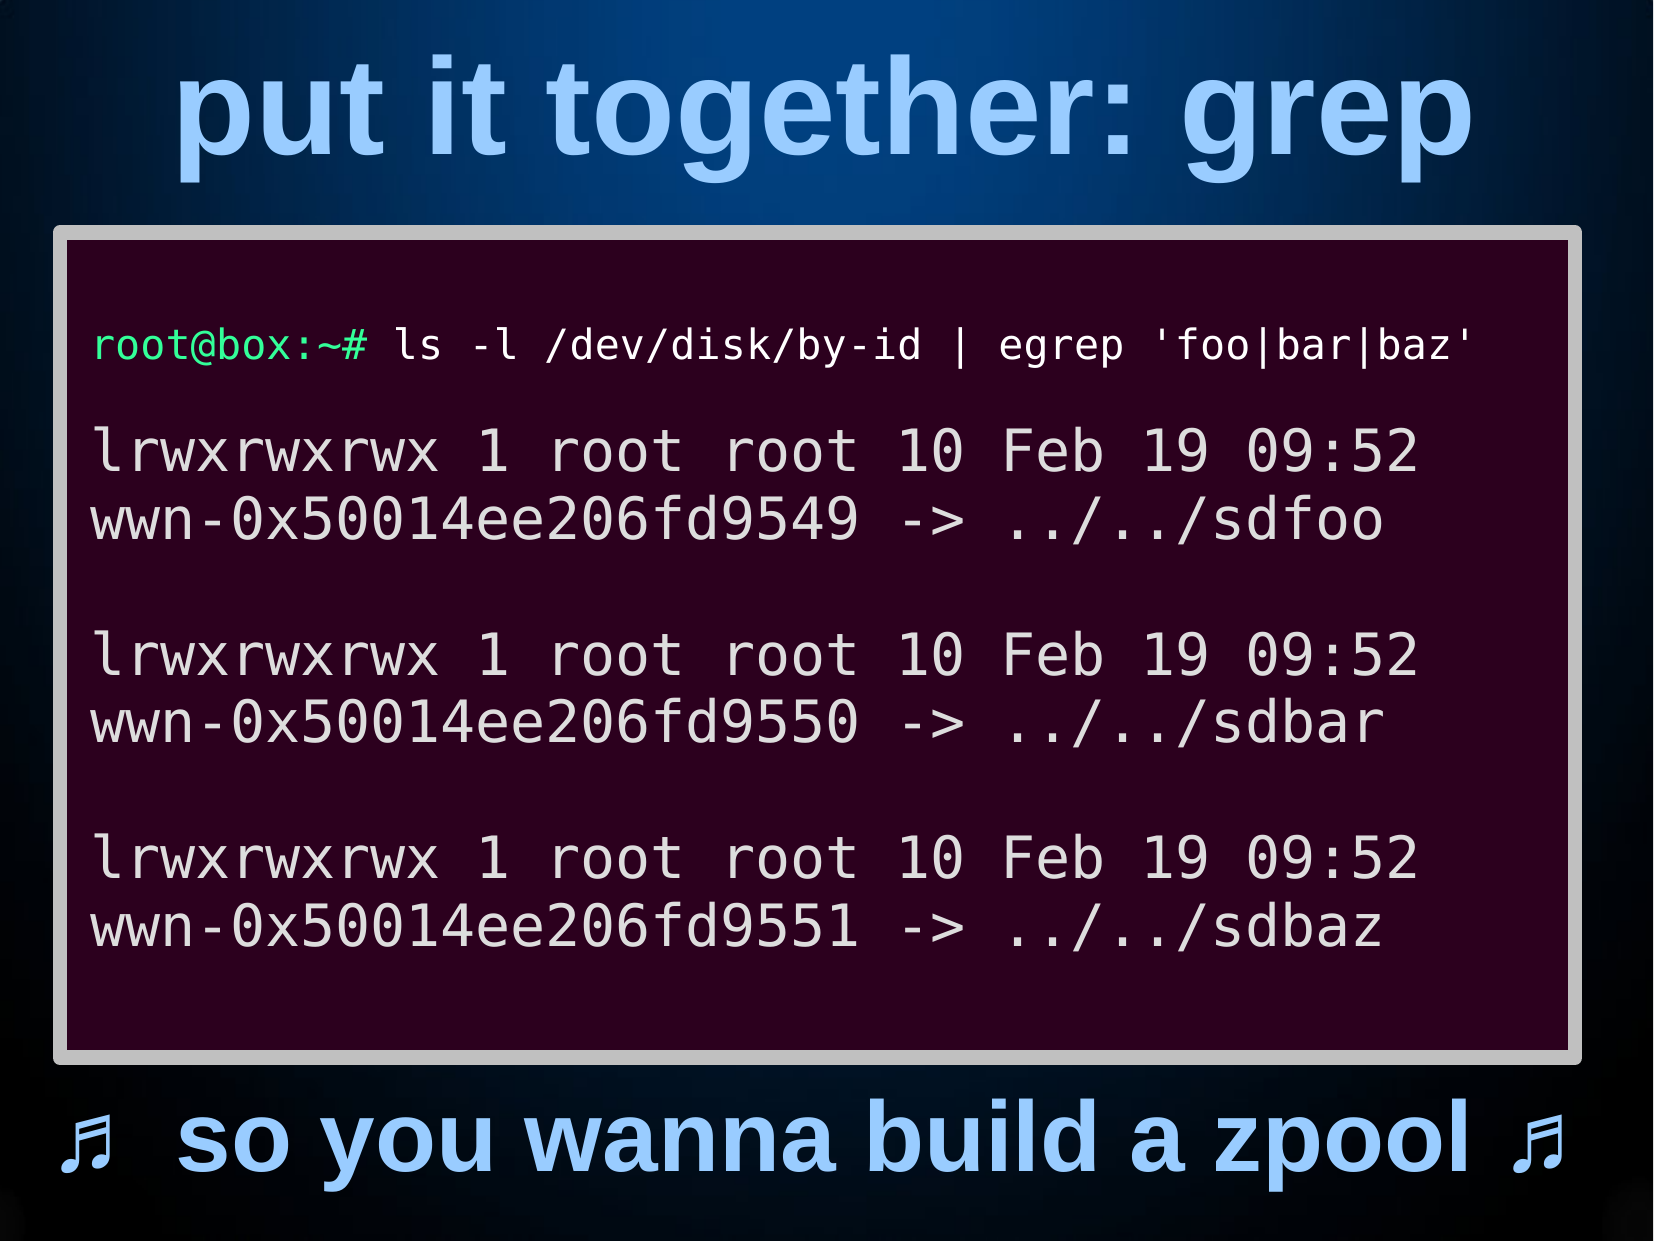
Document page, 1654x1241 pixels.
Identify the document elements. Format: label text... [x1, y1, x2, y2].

list root@box:~# ls -l /dev/disk/by-id | egrep 'foo|bar|baz' lrwxrwxrwx 1 root root 10 Feb 19 09:52 wwn-0x50014ee206fd9549 -> ../../sdfoo lrwxrwxrwx 1 root root 10 Feb 19 09:52 wwn-0x50014ee206fd9550 -> ../../sdbar lrwxrwxrwx 1 root root 10 Feb 19 09:52 wwn-0x50014ee206fd9551 -> ../../sdbaz [60, 232, 1576, 1058]
picture [0, 0, 1654, 1241]
title ♬ so you wanna build a zpool ♬ [0, 1033, 1651, 1241]
title put it together: grep [0, 2, 1651, 211]
